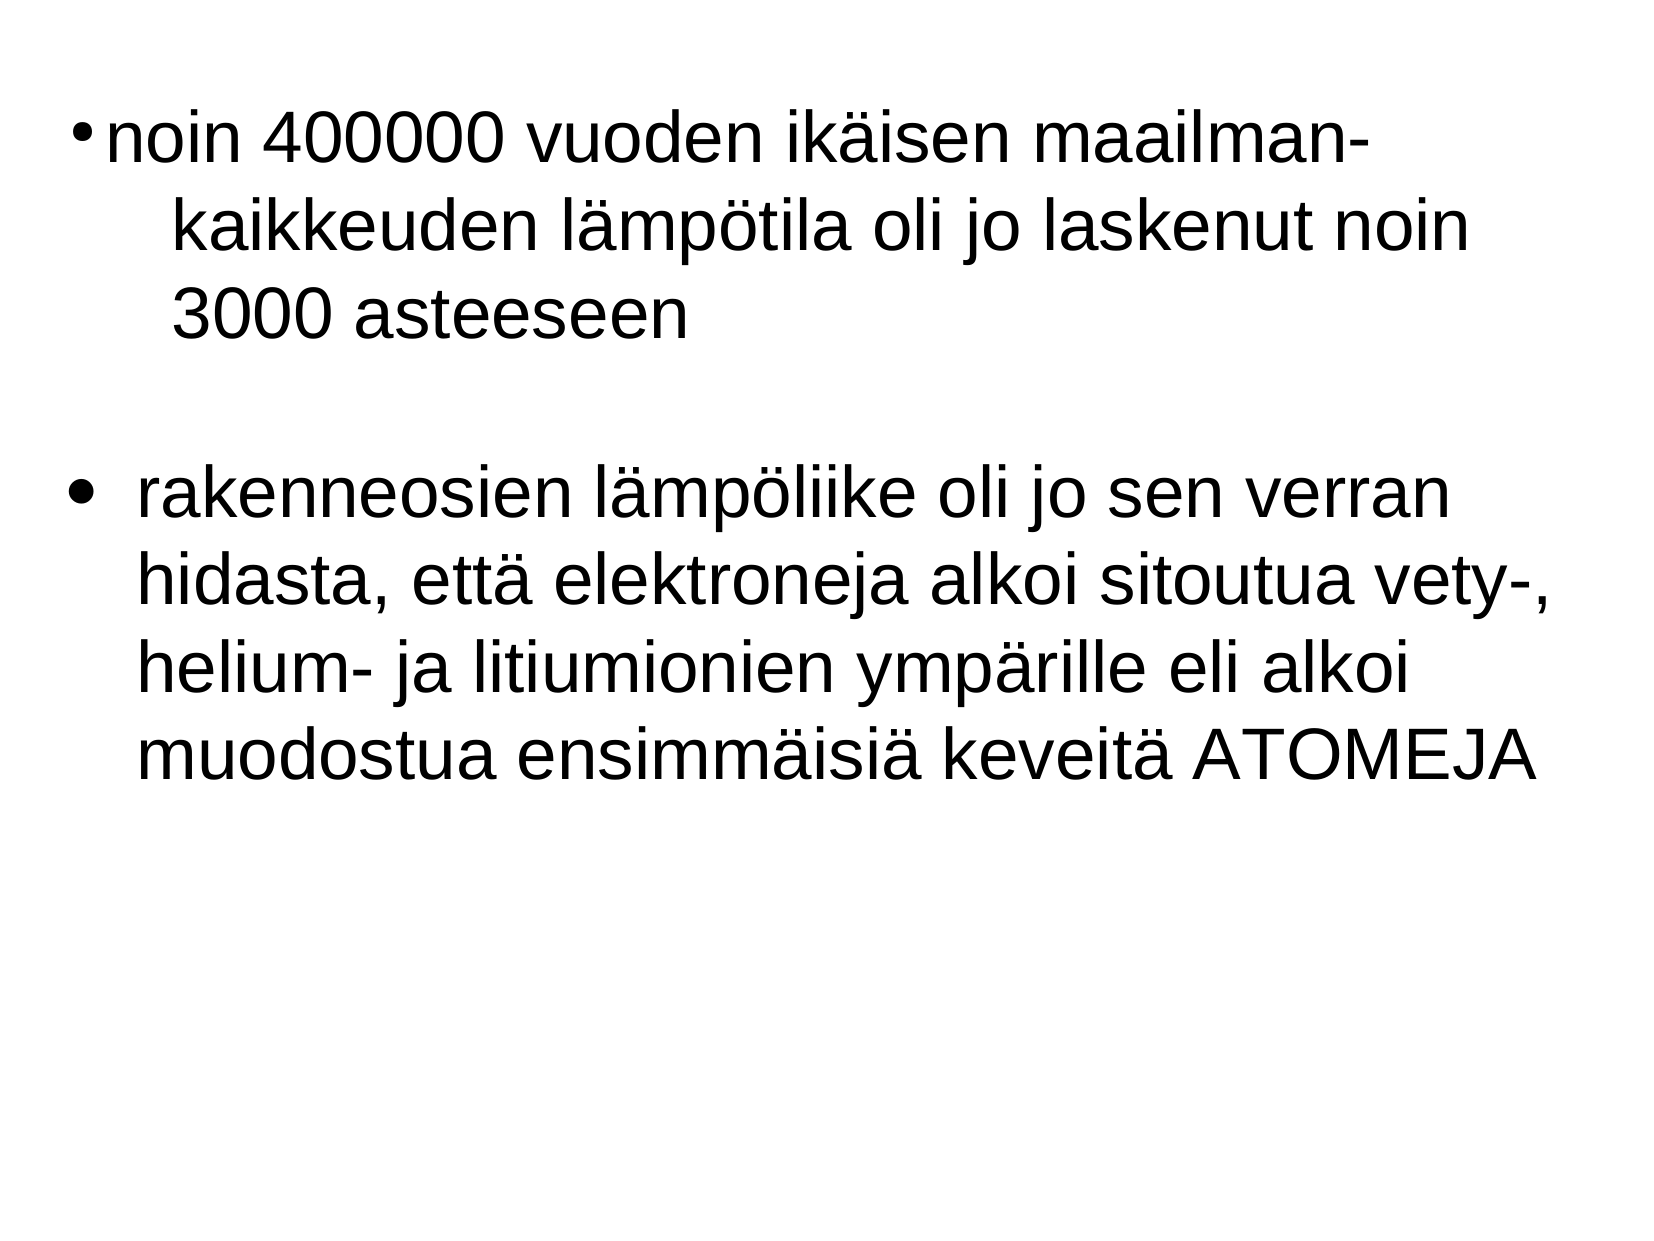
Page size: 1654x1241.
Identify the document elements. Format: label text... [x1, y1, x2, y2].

text_box noin 400000 vuoden ikäisen maailman- kaikkeuden lämpötila oli jo laskenut noin 3000 asteeseen  rakenneosien lämpöliike oli jo sen verran hidasta, että elektroneja alkoi sitoutua vety-, helium- ja litiumionien ympärille eli alkoi muodostua ensimmäisiä keveitä ATOMEJA [54, 82, 1622, 981]
